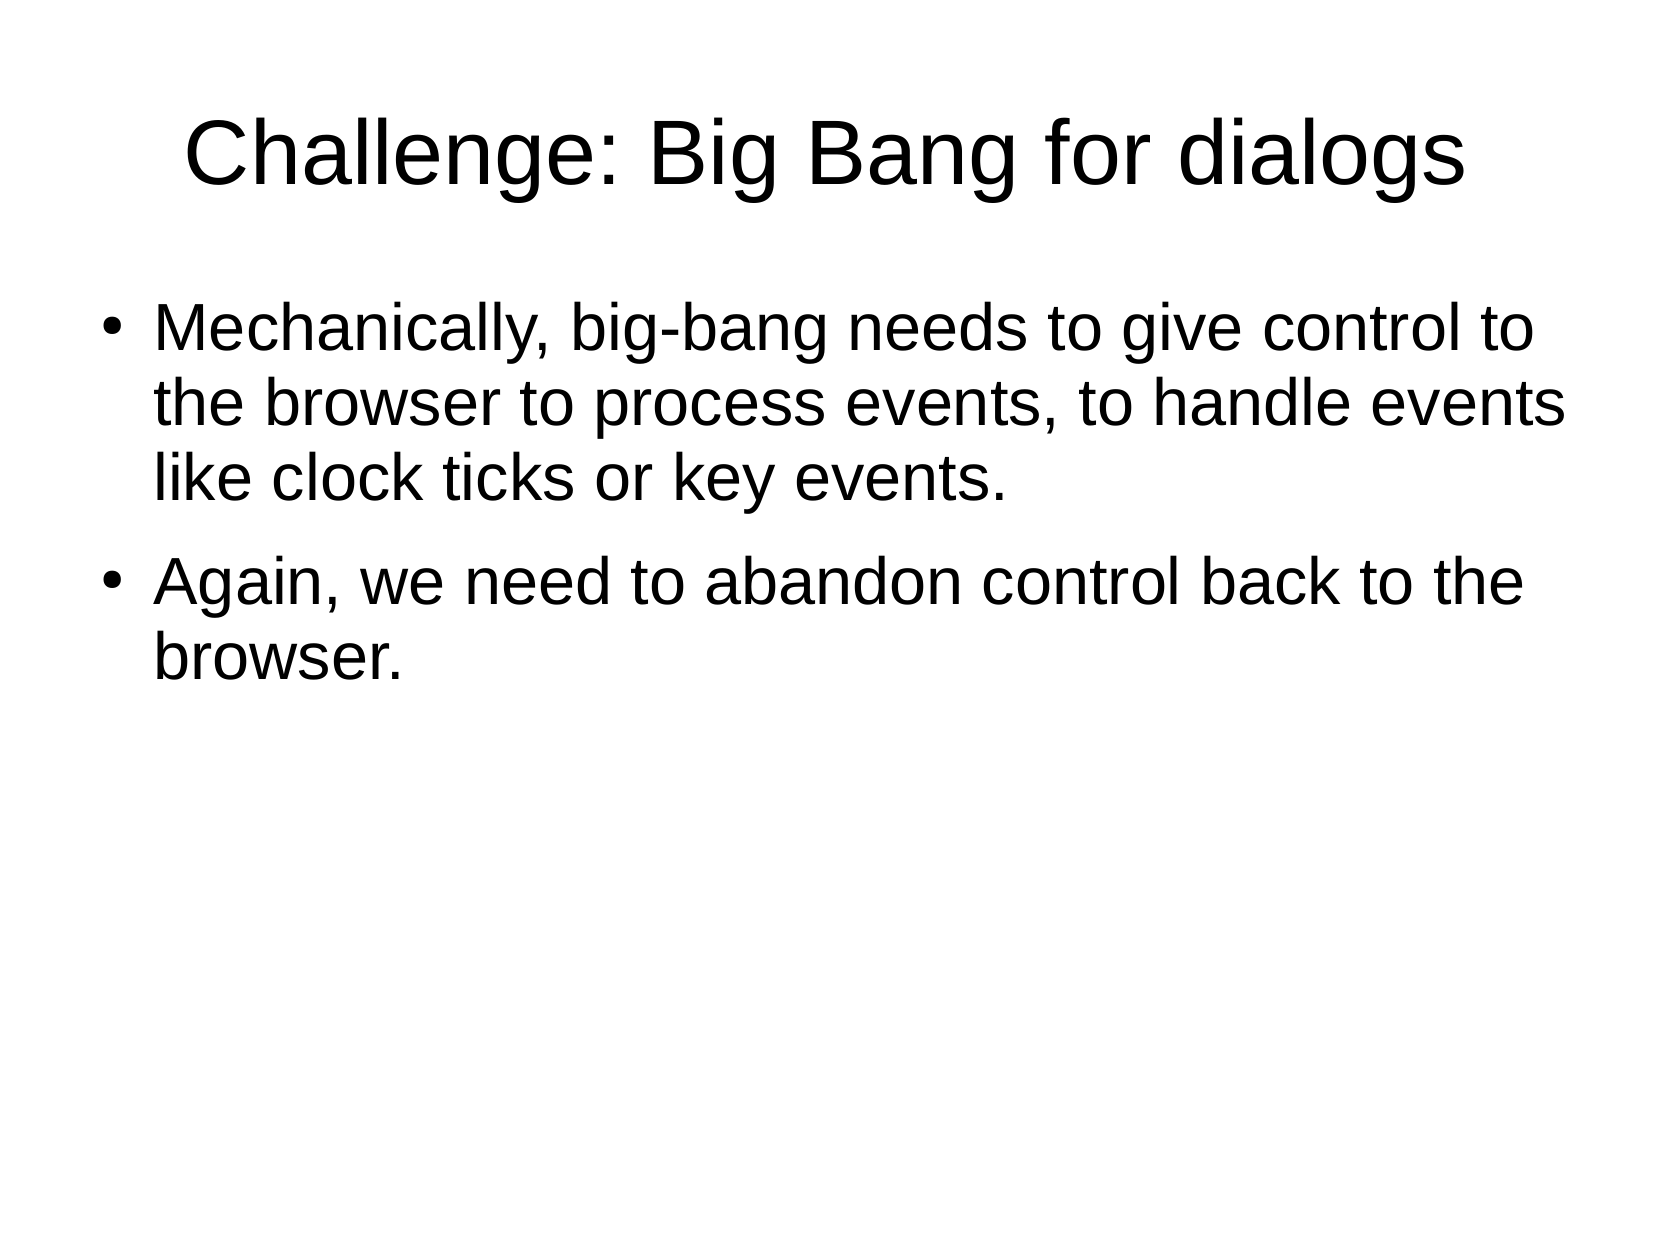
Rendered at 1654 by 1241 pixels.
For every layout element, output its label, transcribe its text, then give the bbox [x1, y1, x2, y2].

list Mechanically, big-bang needs to give control to the browser to process events, to handle events like clock ticks or key events. Again, we need to abandon control back to the browser. [82, 290, 1571, 1109]
title Challenge: Big Bang for dialogs [82, 56, 1571, 250]
